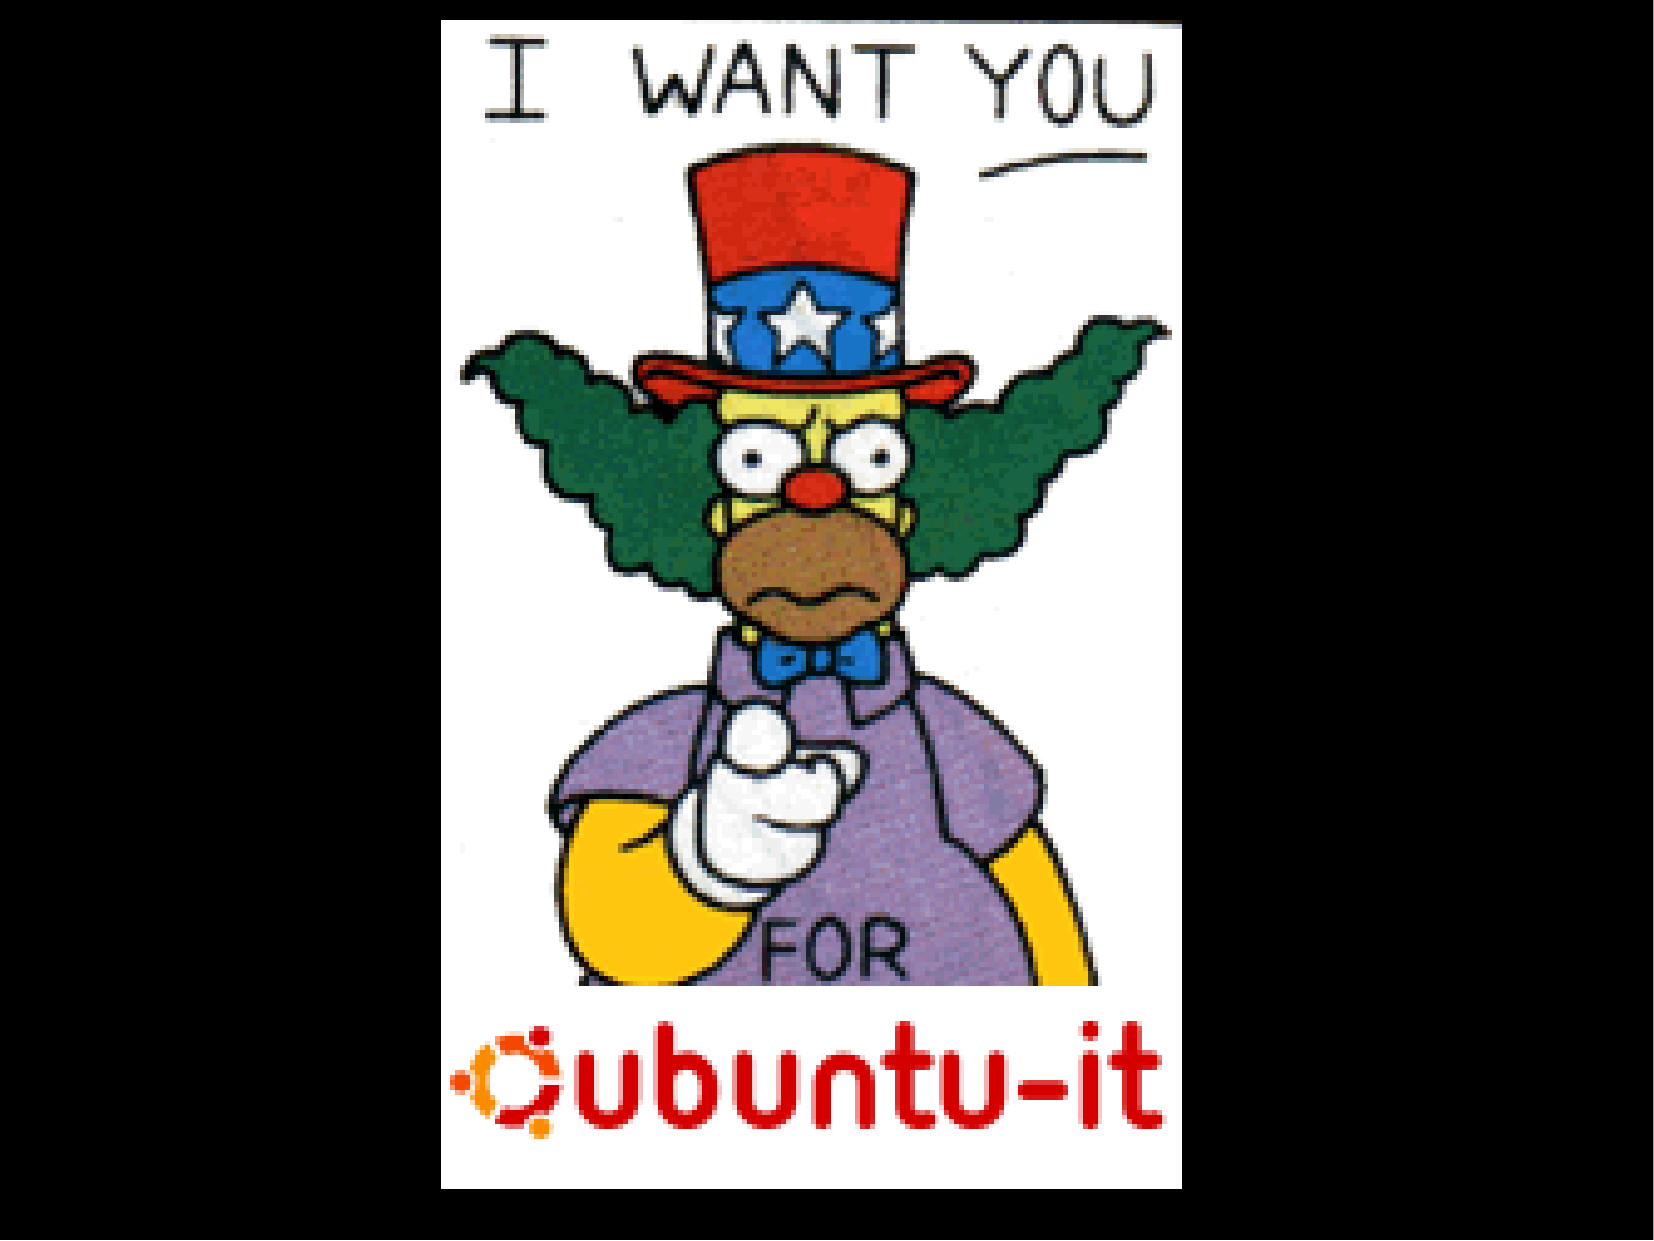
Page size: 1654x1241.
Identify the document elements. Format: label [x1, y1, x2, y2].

picture [441, 20, 1182, 1189]
